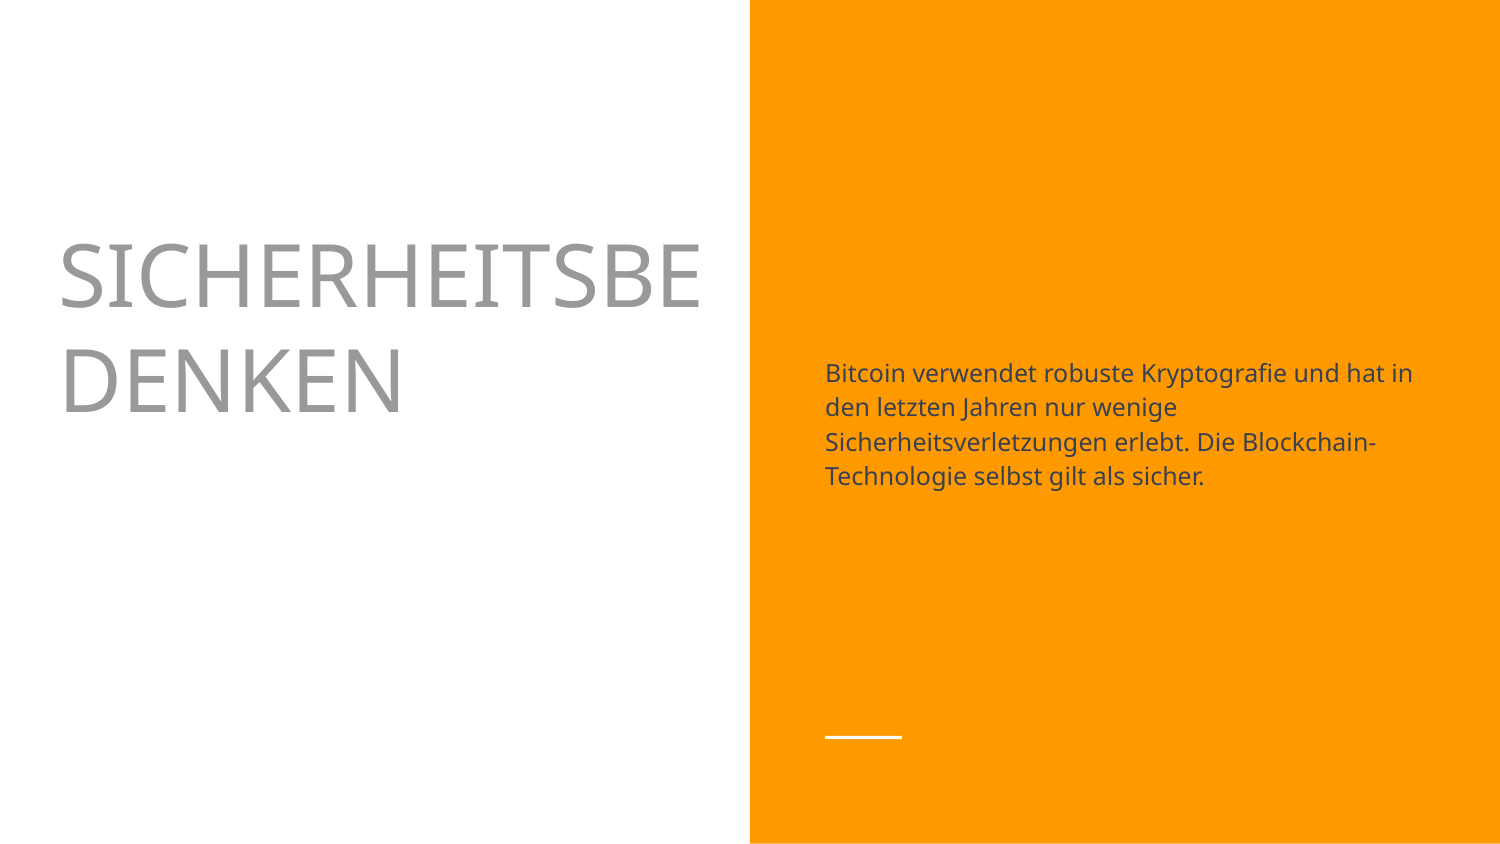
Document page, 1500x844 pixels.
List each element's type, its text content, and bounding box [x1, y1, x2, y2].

list Bitcoin verwendet robuste Kryptografie und hat in den letzten Jahren nur wenige Sicherheitsverletzungen erlebt. Die Blockchain-Technologie selbst gilt als sicher. [810, 118, 1440, 725]
title SICHERHEITSBEDENKEN [43, 152, 725, 446]
